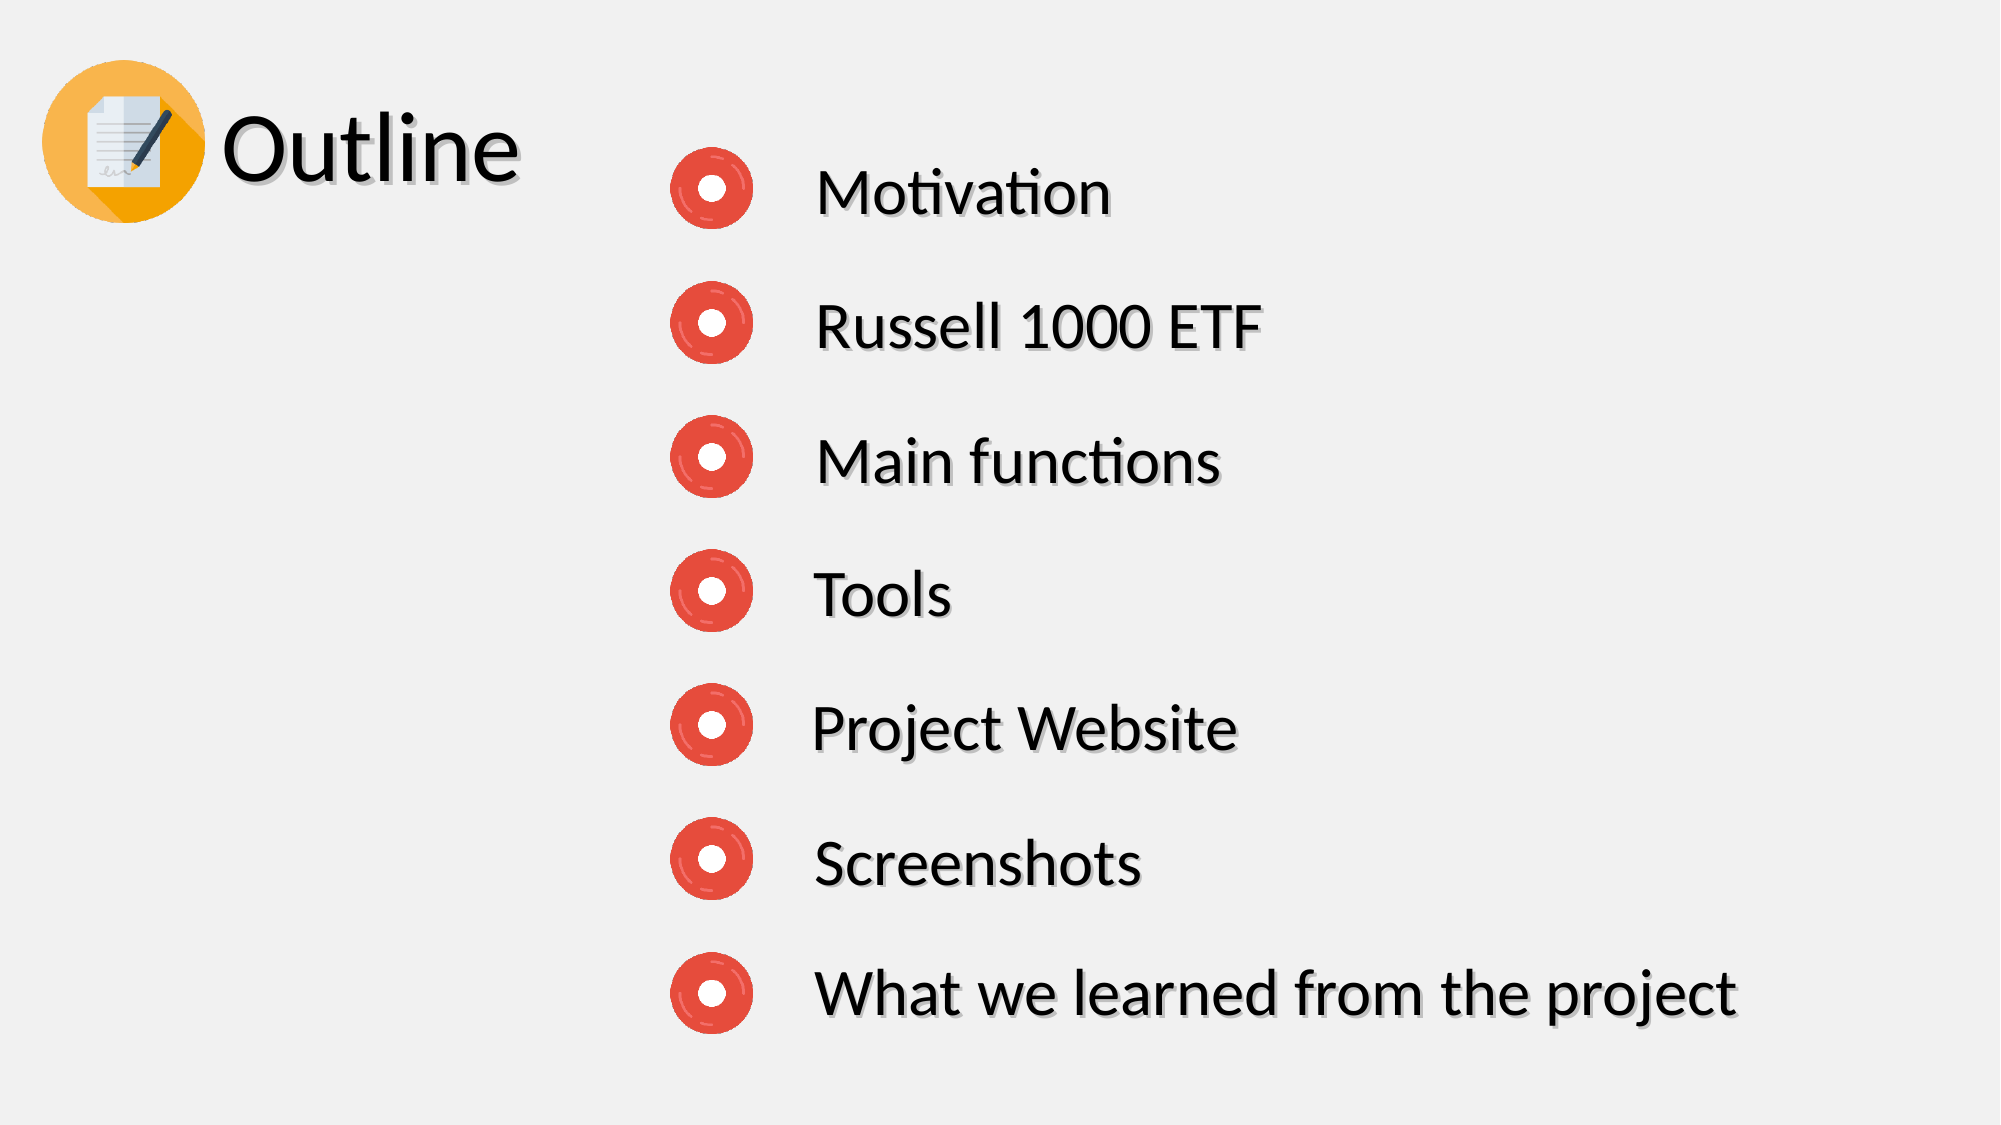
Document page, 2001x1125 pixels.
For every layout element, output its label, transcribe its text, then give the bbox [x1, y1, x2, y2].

text_box Motivation [800, 140, 1128, 235]
text_box Russell 1000 ETF [801, 274, 1279, 369]
picture [670, 952, 753, 1034]
picture [670, 147, 753, 230]
text_box Project Website [796, 676, 1254, 772]
picture [670, 281, 753, 364]
text_box Main functions [801, 409, 1237, 504]
text_box Tools [799, 542, 967, 637]
picture [670, 415, 753, 498]
text_box Screenshots [800, 811, 1157, 906]
picture [42, 60, 205, 223]
picture [670, 683, 753, 766]
text_box Outline [206, 74, 537, 209]
picture [670, 817, 753, 900]
text_box What we learned from the project [799, 942, 1754, 1037]
picture [670, 549, 753, 632]
